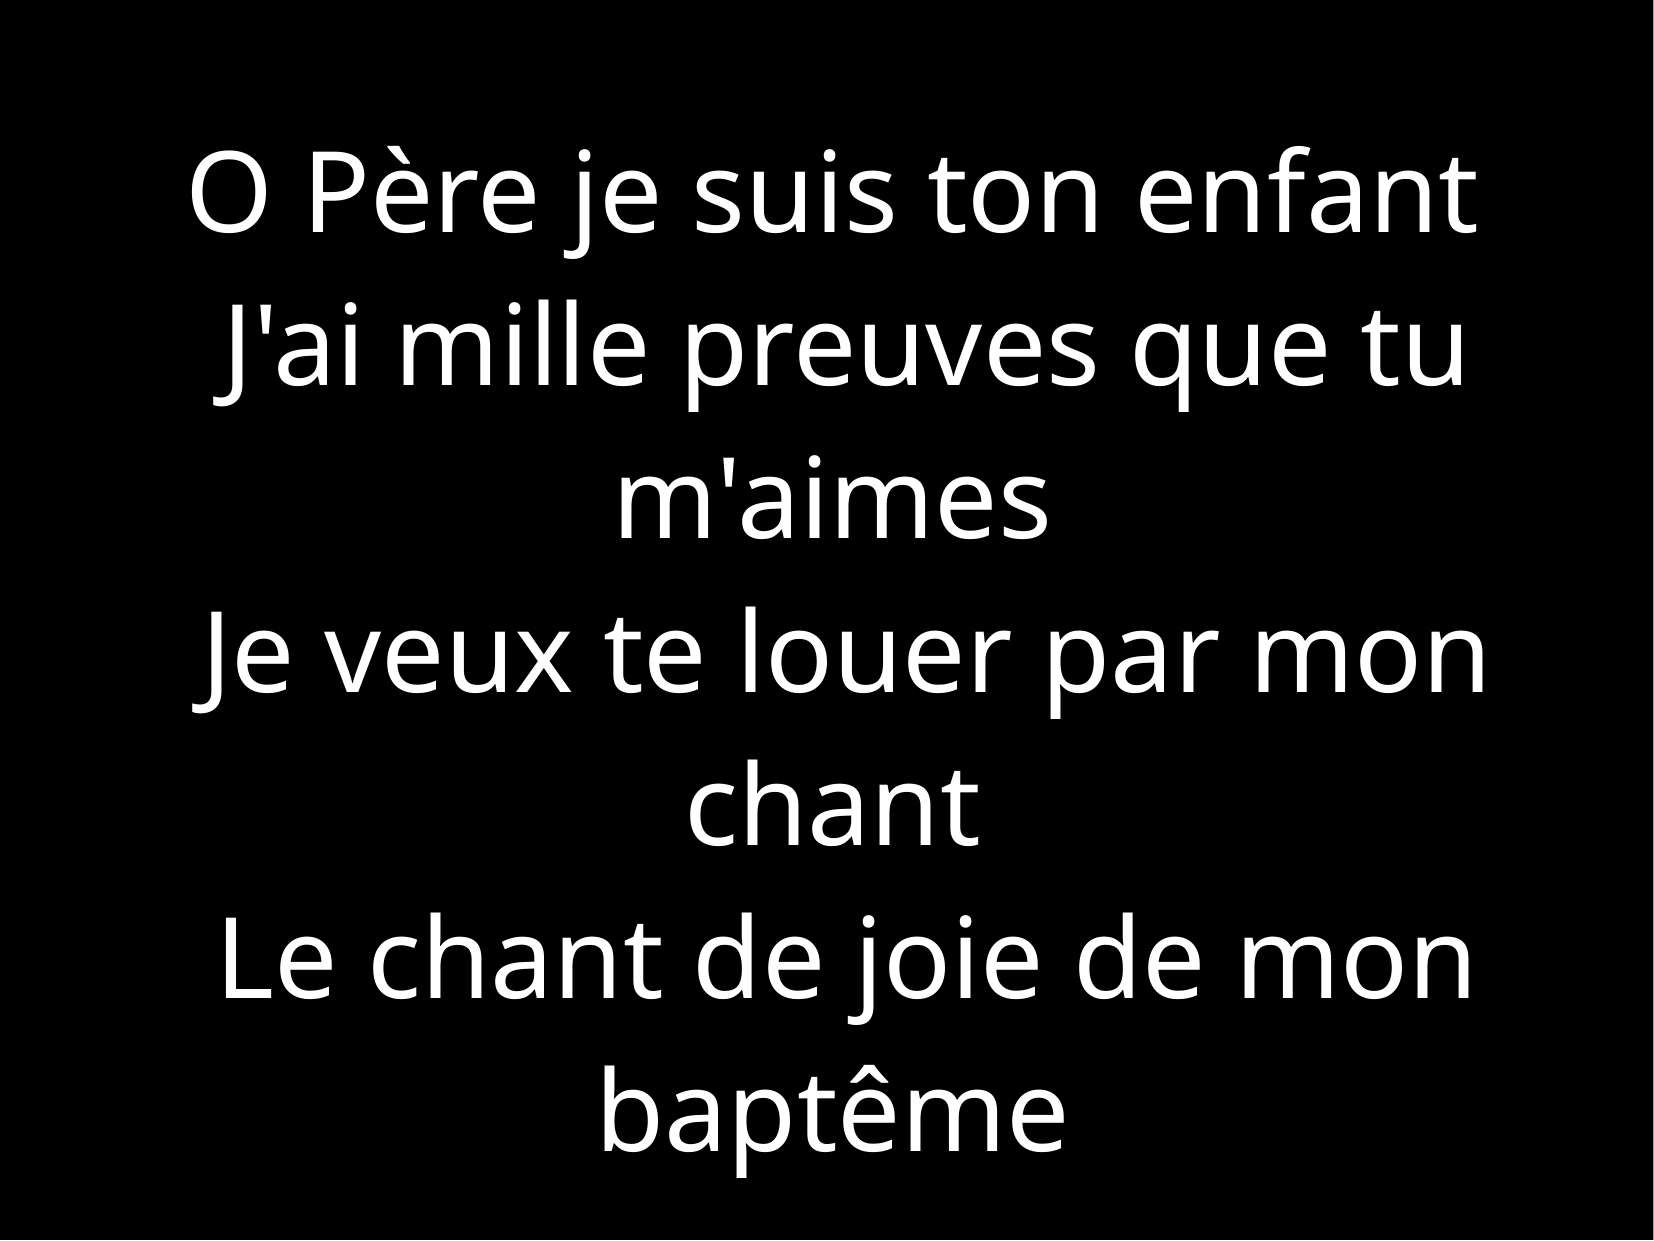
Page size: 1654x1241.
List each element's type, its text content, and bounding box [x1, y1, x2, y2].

subtitle O Père je suis ton enfant J'ai mille preuves que tu m'aimes Je veux te louer par mon chant Le chant de joie de mon baptême [35, 35, 1630, 1241]
